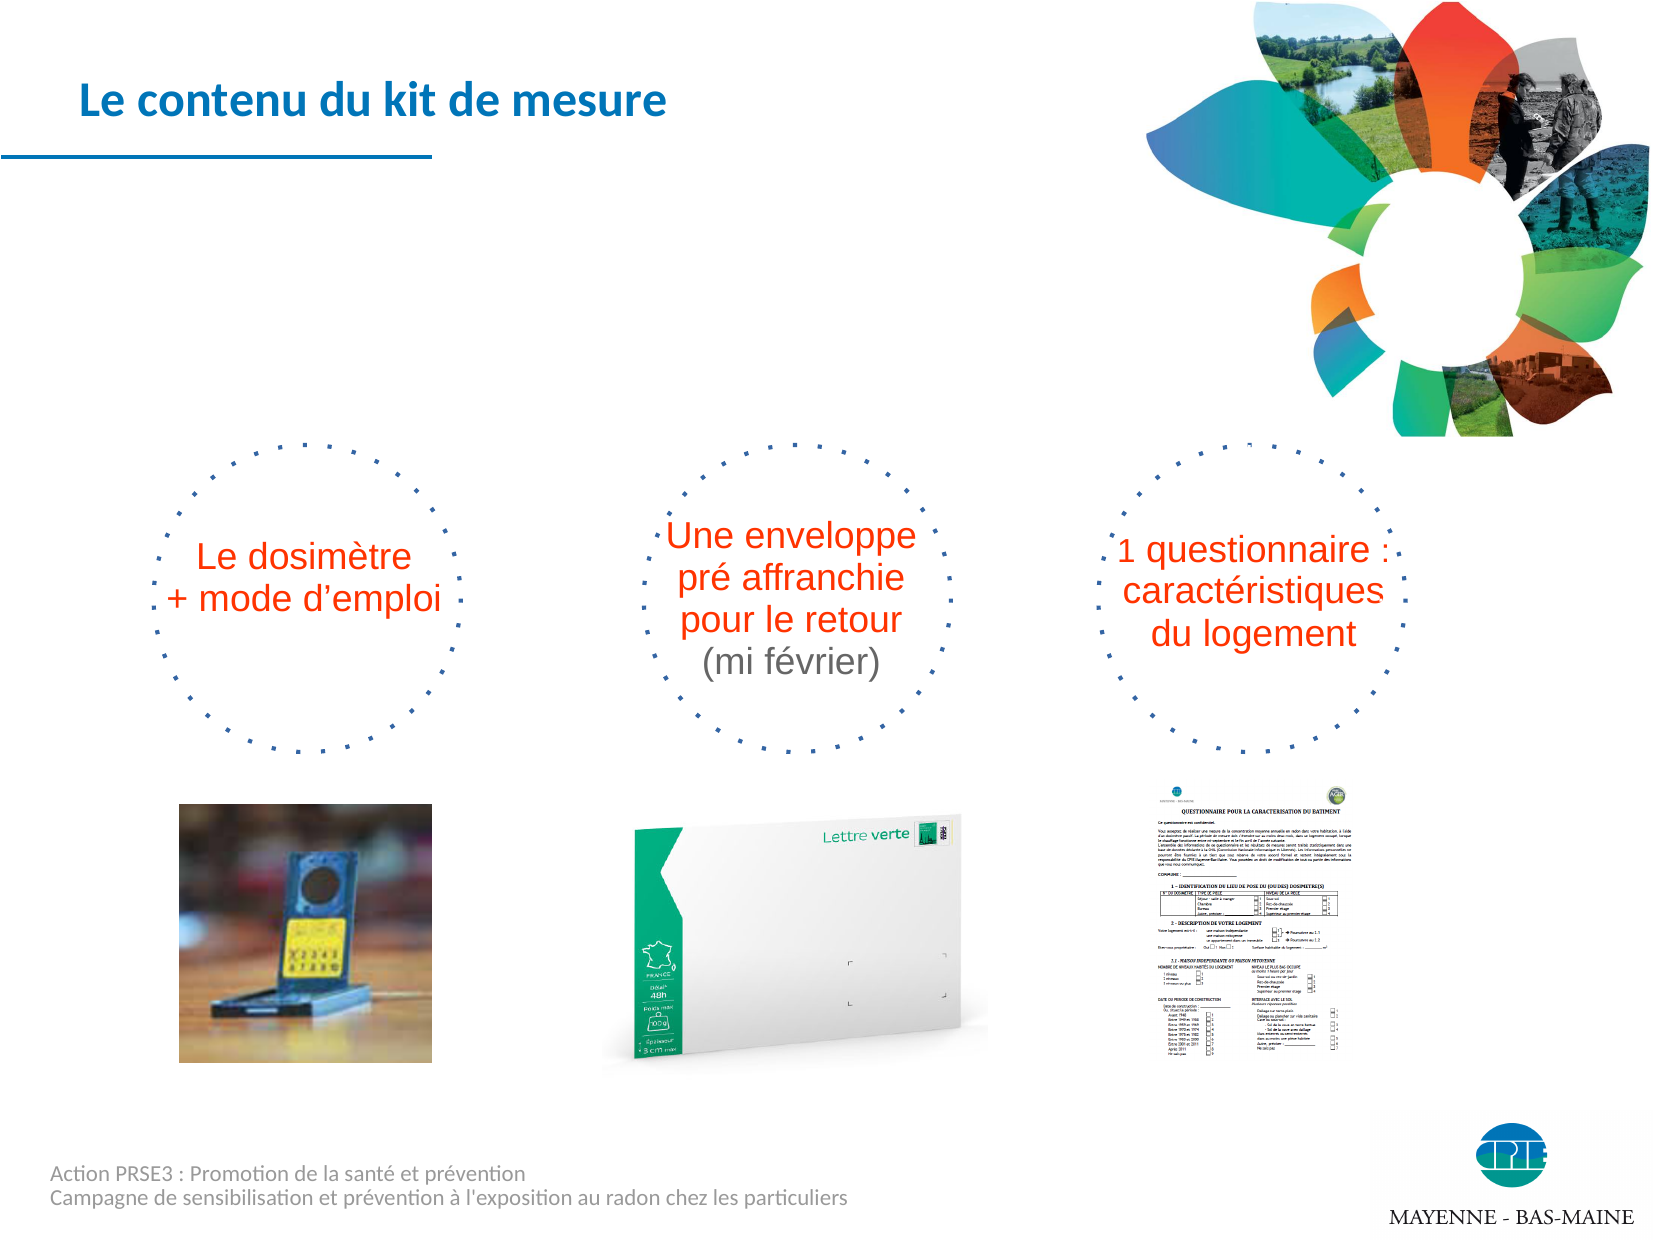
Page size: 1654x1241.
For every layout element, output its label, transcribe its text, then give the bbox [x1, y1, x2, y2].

text_box 1 questionnaire : caractéristiques du logement [1098, 520, 1409, 662]
picture [1130, 1, 1652, 438]
text_box Une enveloppe pré affranchie pour le retour (mi février) [643, 507, 939, 691]
picture [1370, 1110, 1654, 1240]
picture [1149, 779, 1353, 1061]
picture [602, 797, 988, 1086]
text_box Le dosimètre + mode d’emploi [141, 528, 467, 669]
text_box Le contenu du kit de mesure [64, 58, 1130, 135]
picture [179, 804, 432, 1063]
text_box Action PRSE3 : Promotion de la santé et prévention Campagne de sensibilisation et prévention à l'exposition au radon chez les particuliers [35, 1157, 1070, 1229]
